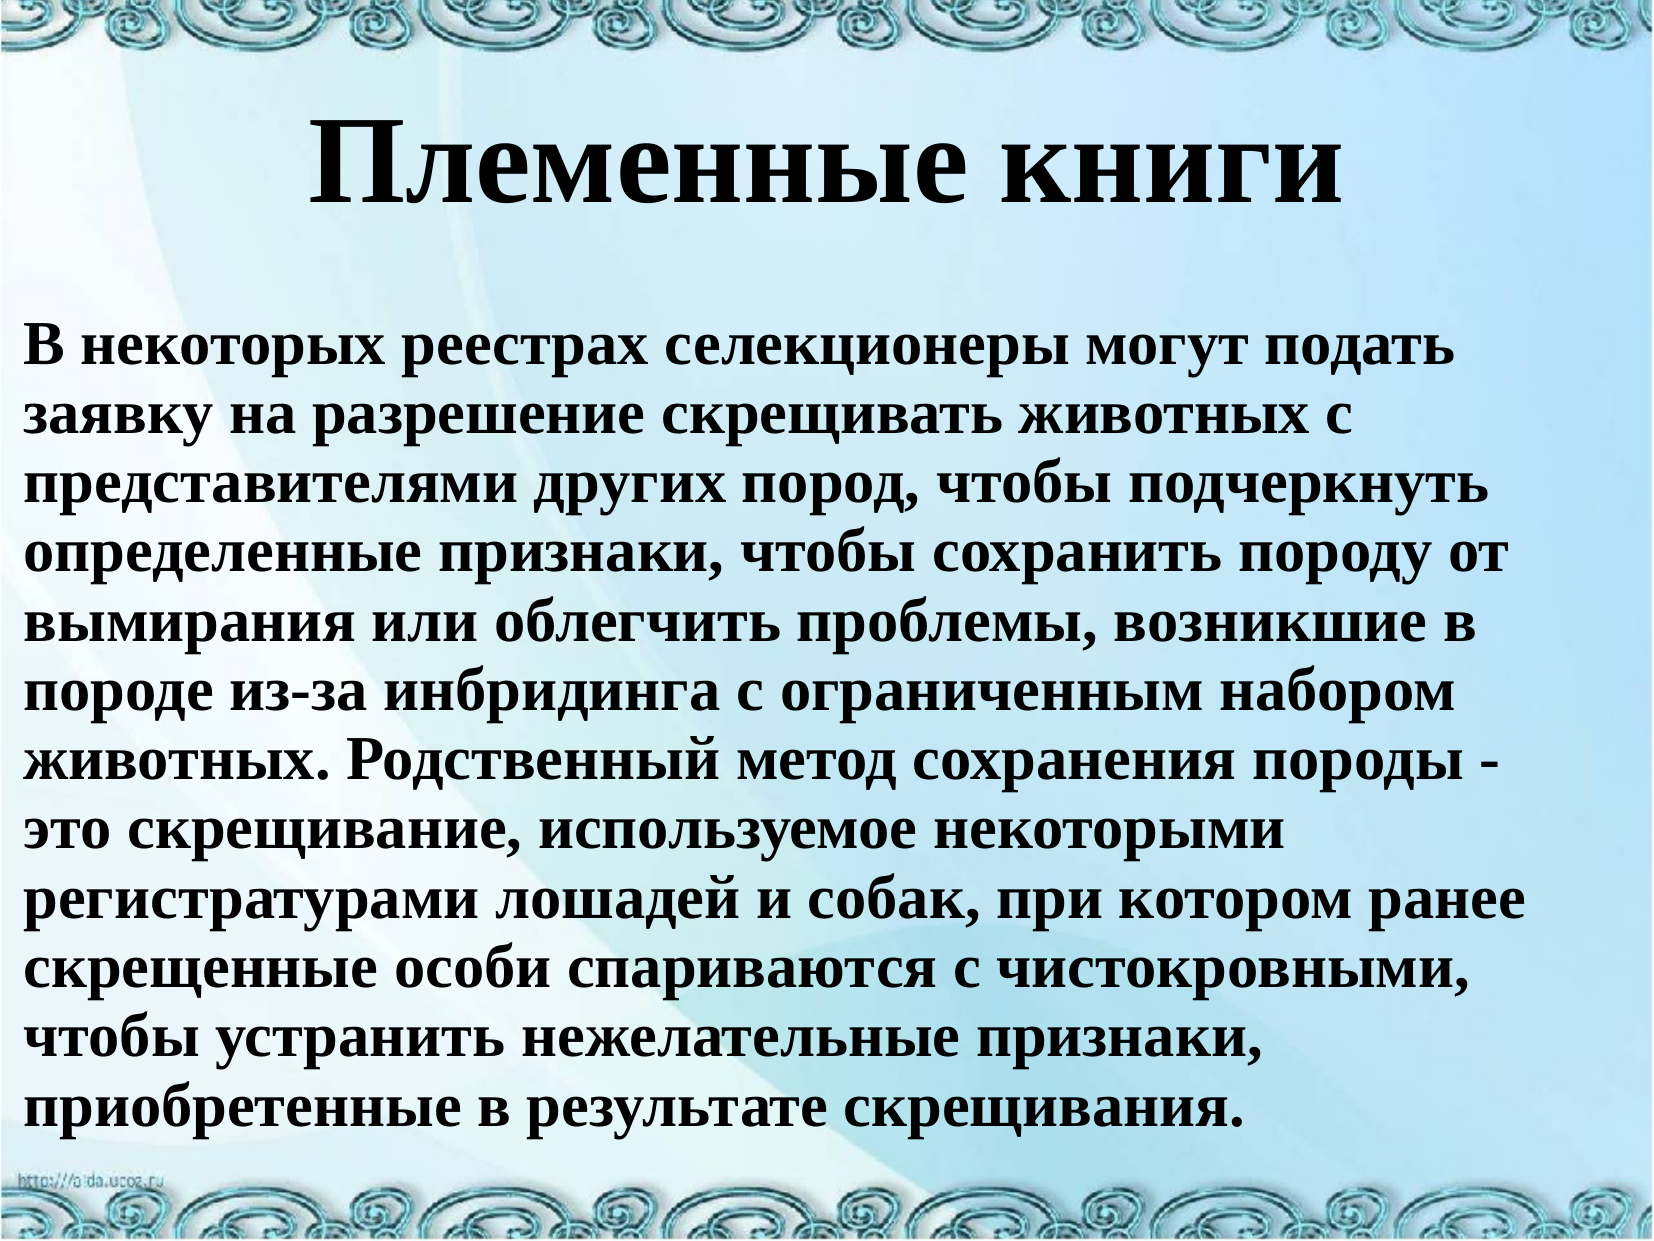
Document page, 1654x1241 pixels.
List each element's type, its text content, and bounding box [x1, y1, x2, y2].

title Племенные книги [82, 49, 1571, 257]
text_box В некоторых реестрах селекционеры могут подать заявку на разрешение скрещивать животных с представителями других пород, чтобы подчеркнуть определенные признаки, чтобы сохранить породу от вымирания или облегчить проблемы, возникшие в породе из-за инбридинга с ограниченным набором животных. Родственный метод сохранения породы - это скрещивание, используемое некоторыми регистратурами лошадей и собак, при котором ранее скрещенные особи спариваются с чистокровными, чтобы устранить нежелательные признаки, приобретенные в результате скрещивания. [8, 300, 1595, 1210]
